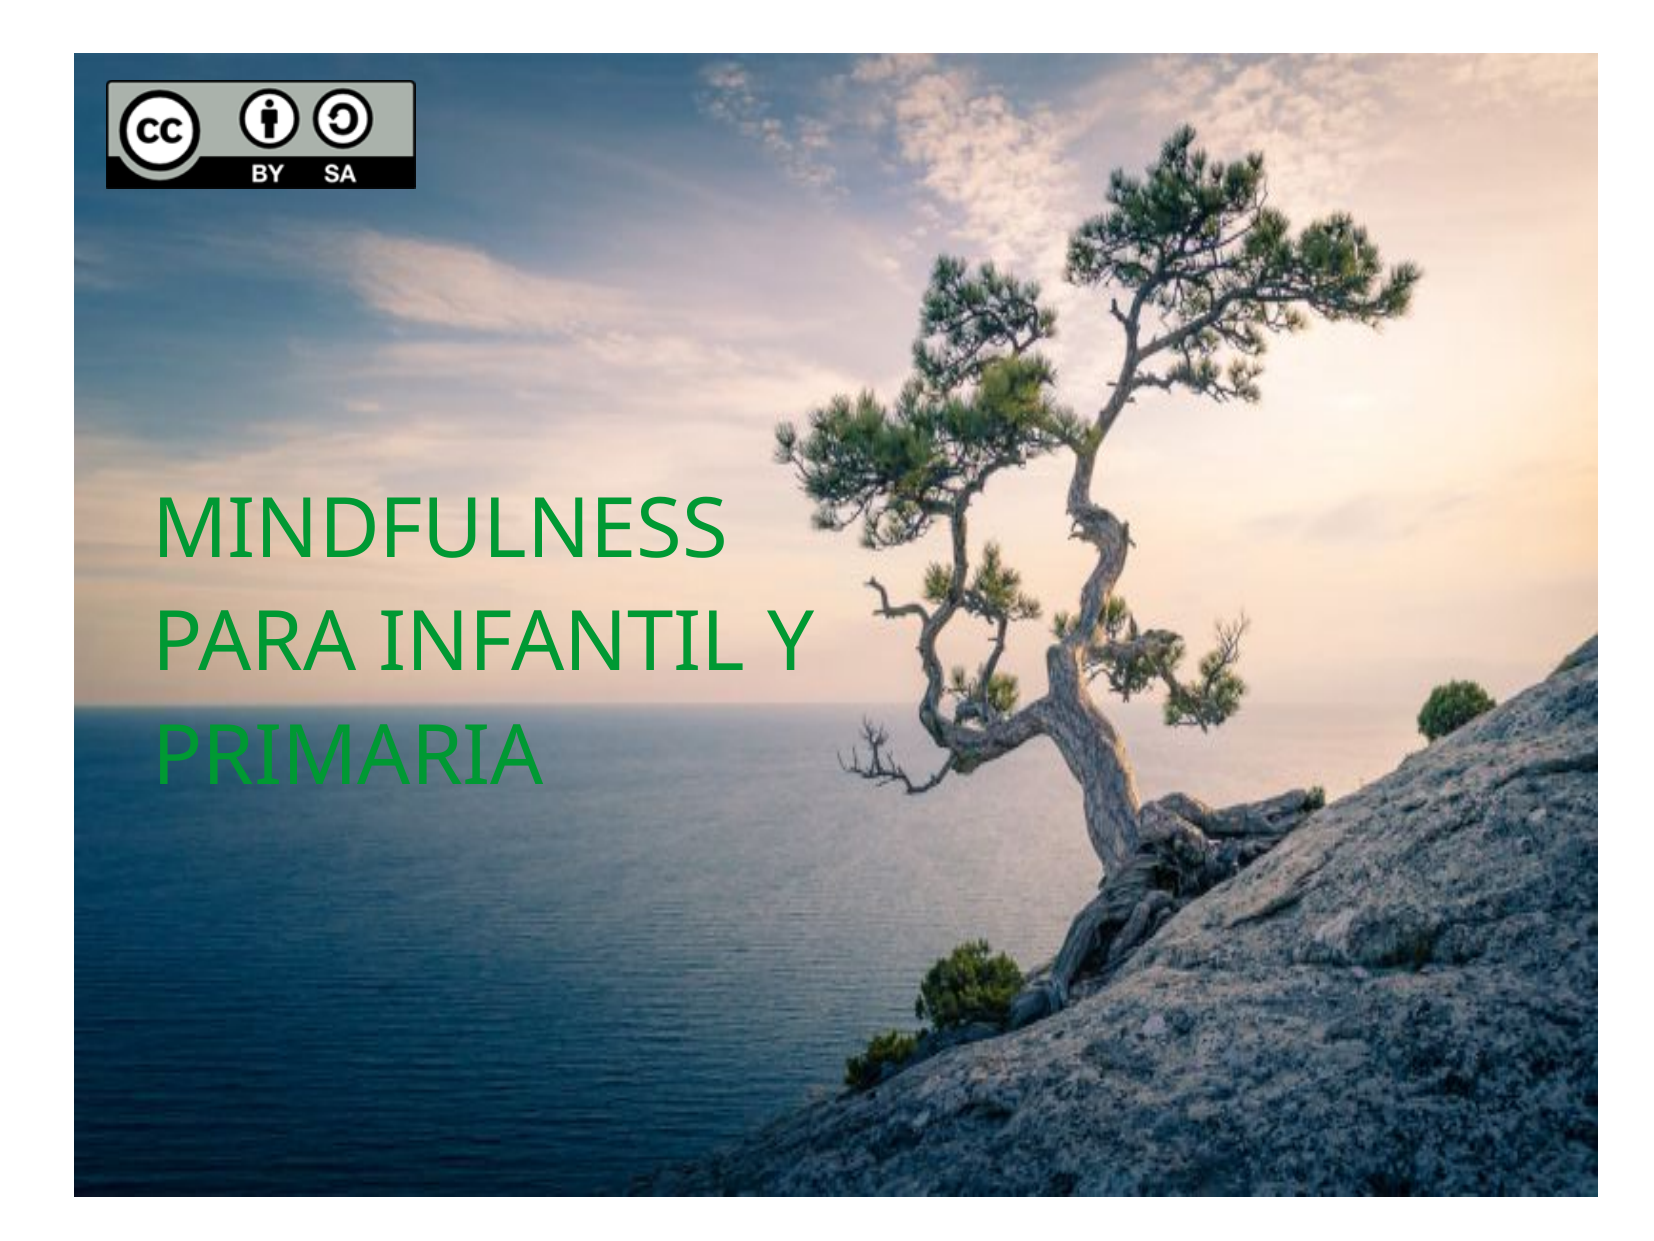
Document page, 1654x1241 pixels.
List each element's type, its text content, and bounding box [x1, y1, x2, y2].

picture [74, 53, 1598, 1197]
text_box MINDFULNESS PARA INFANTIL Y PRIMARIA [137, 460, 851, 1012]
